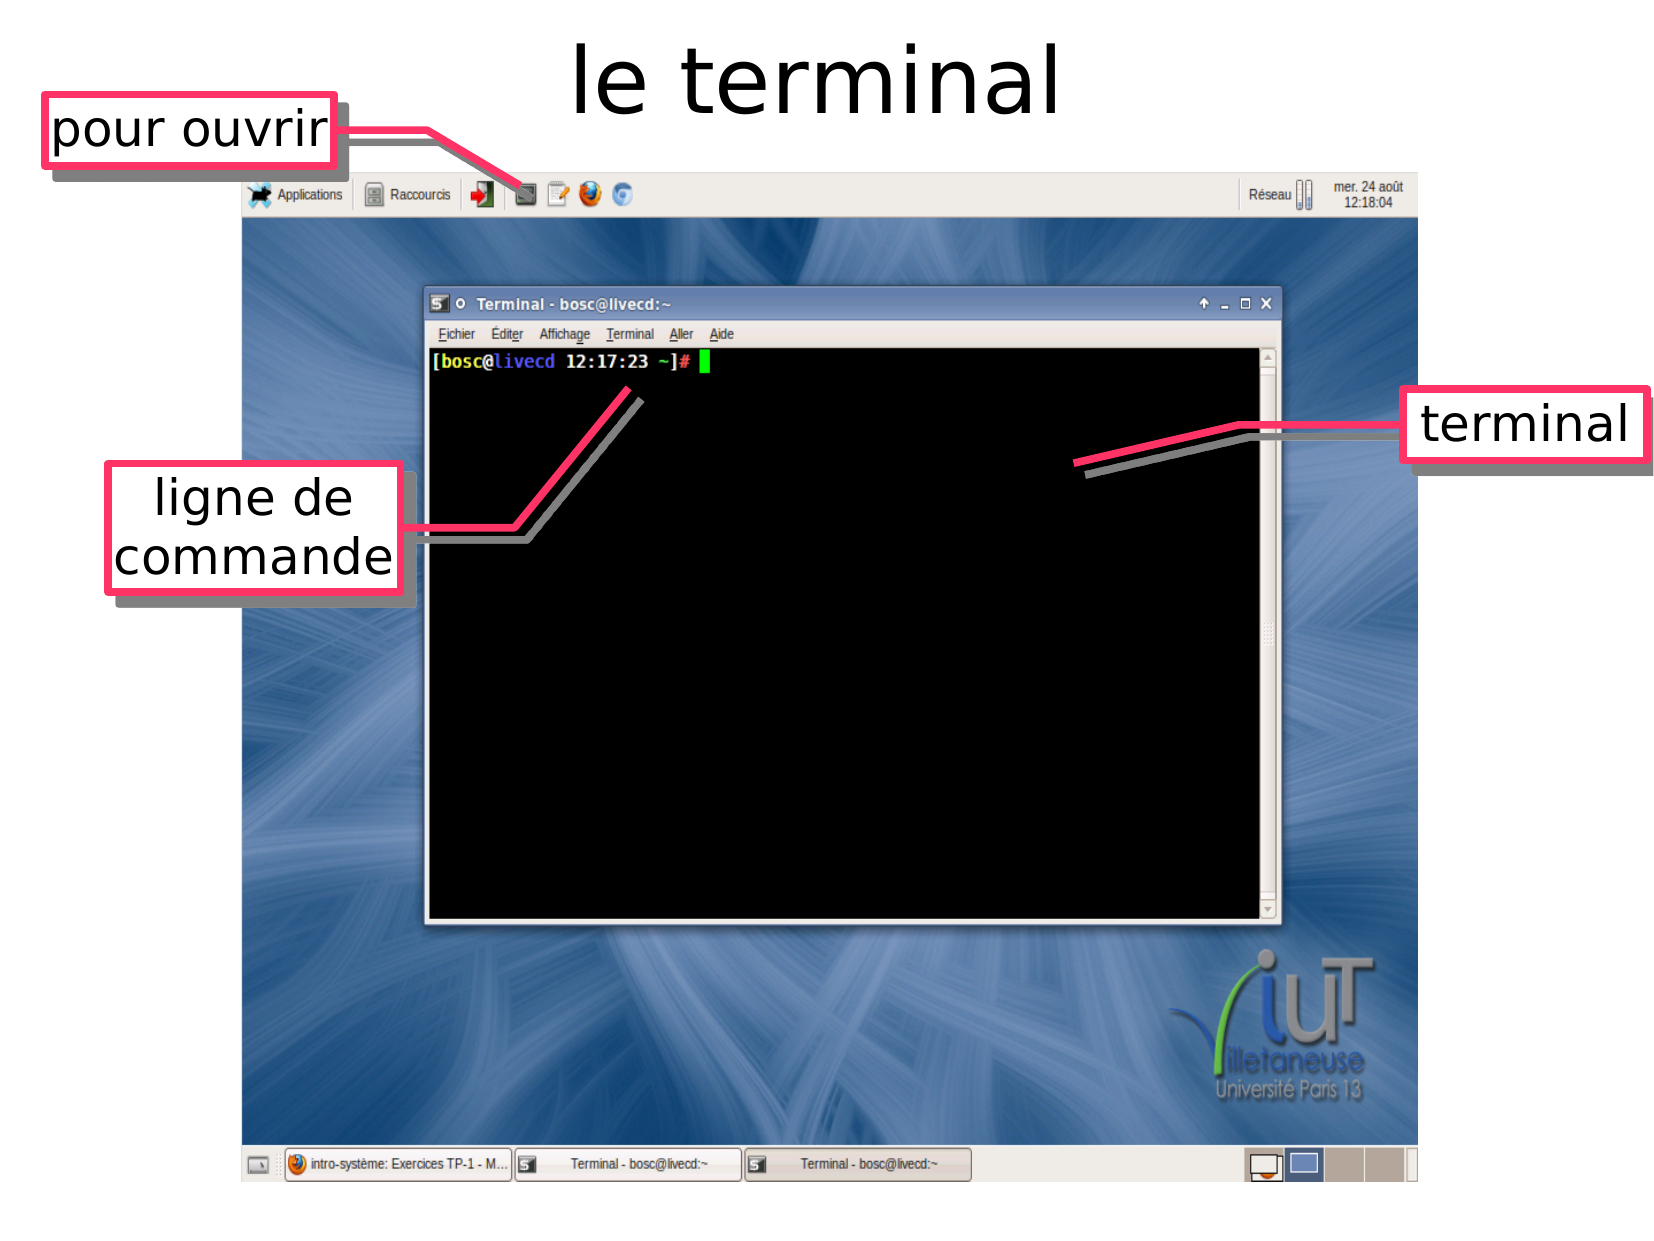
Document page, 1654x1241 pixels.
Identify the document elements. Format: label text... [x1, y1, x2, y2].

text_box pour ouvrir [44, 94, 335, 166]
picture [241, 172, 1418, 1182]
text_box ligne de commande [108, 463, 401, 592]
text_box terminal [1403, 389, 1648, 461]
title le terminal [125, 18, 1508, 144]
